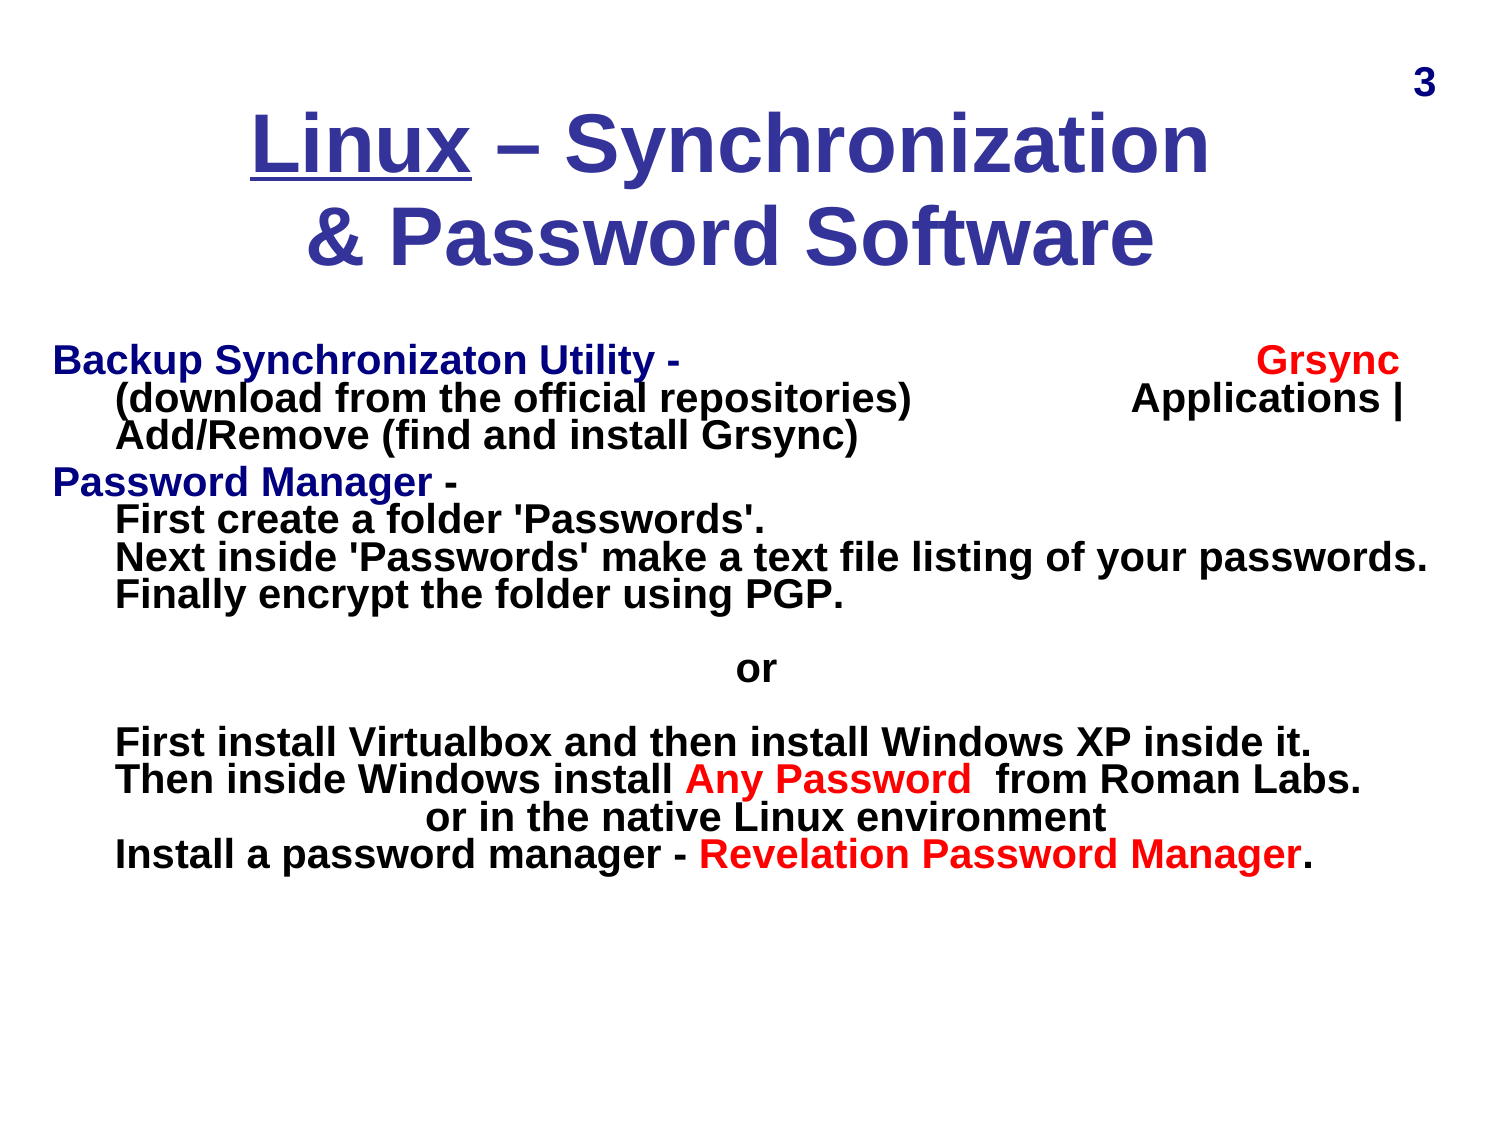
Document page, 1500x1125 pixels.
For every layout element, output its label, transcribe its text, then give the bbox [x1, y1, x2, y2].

list Backup Synchronizaton Utility - Grsync (download from the official repositories) Applications | Add/Remove (find and install Grsync) Password Manager - First create a folder 'Passwords'. Next inside 'Passwords' make a text file listing of your passwords. Finally encrypt the folder using PGP. or First install Virtualbox and then install Windows XP inside it. Then inside Windows install Any Password from Roman Labs. or in the native Linux environment Install a password manager - Revelation Password Manager. [37, 337, 1463, 1048]
text_box 3 [1387, 47, 1463, 113]
title Linux – Synchronization & Password Software [112, 75, 1351, 305]
